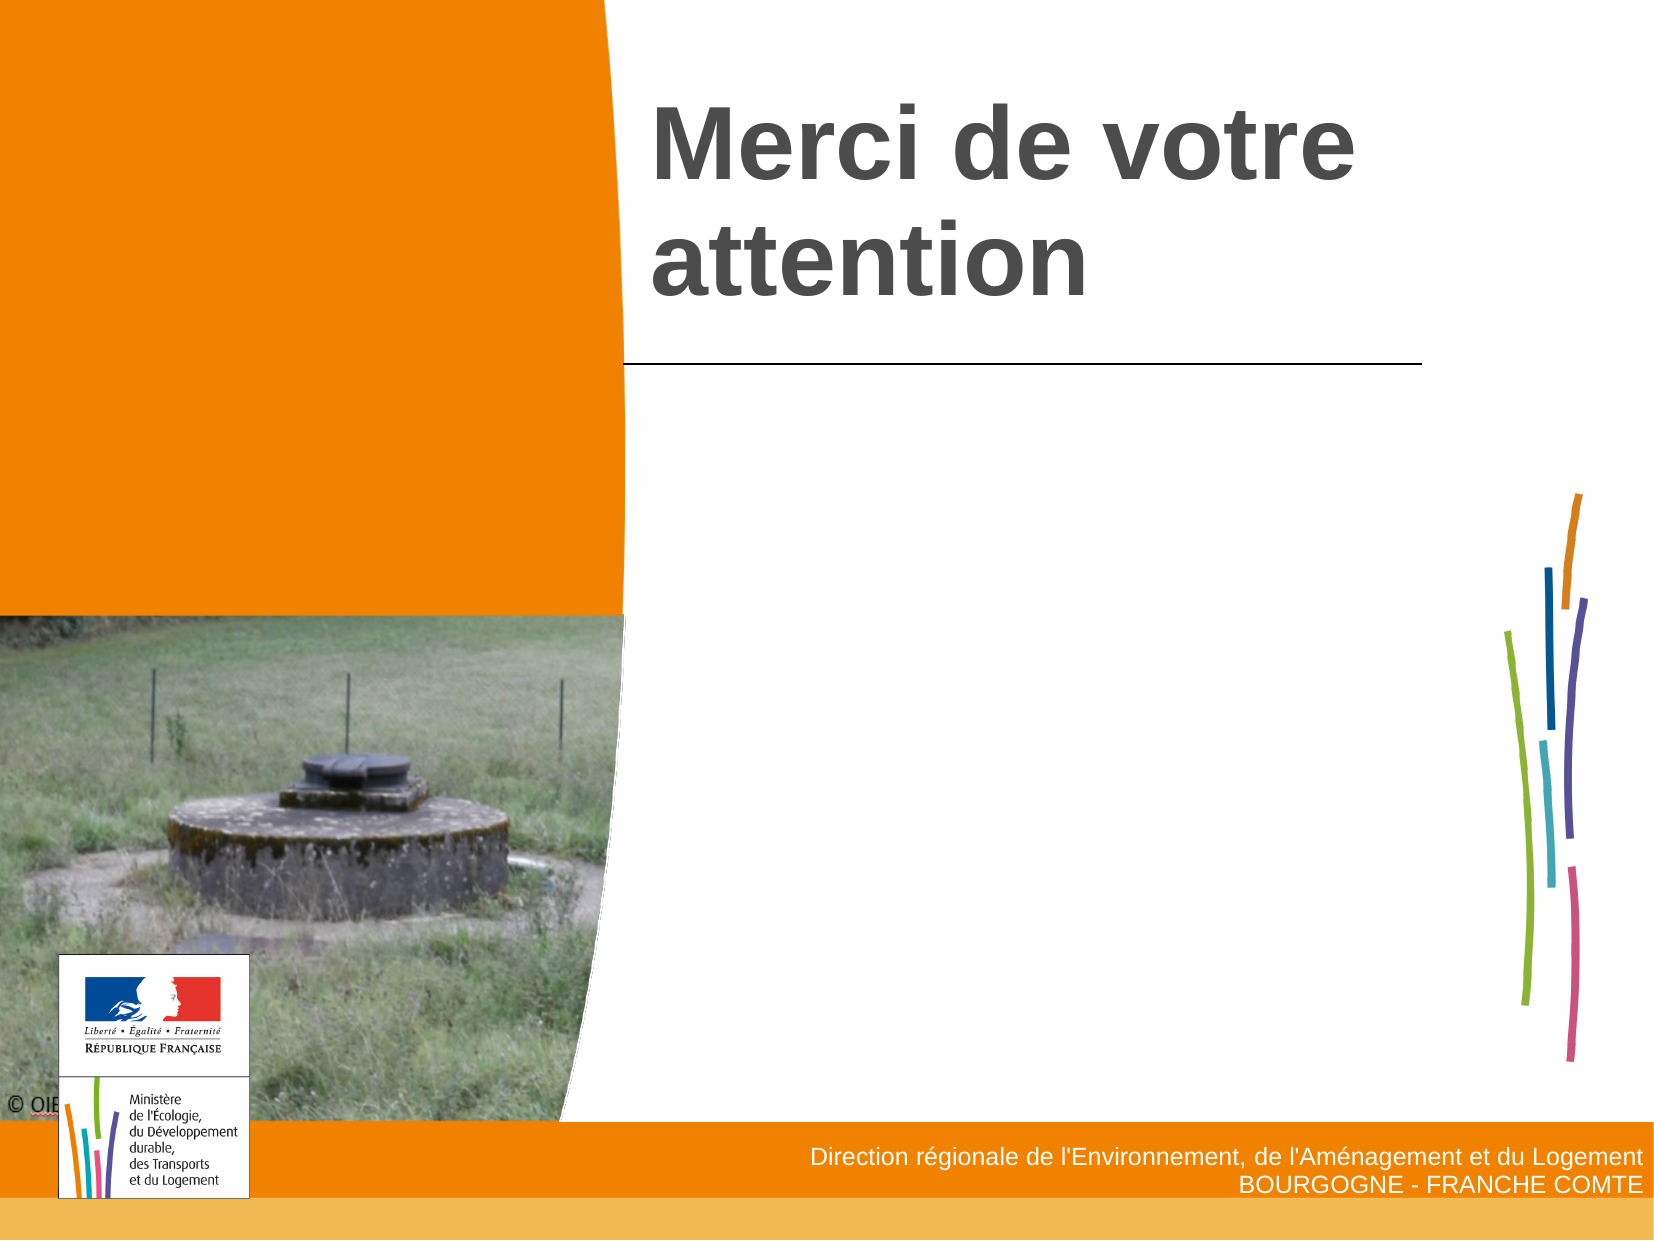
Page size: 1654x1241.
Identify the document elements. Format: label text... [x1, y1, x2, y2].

picture [0, 0, 1654, 1240]
title Merci de votre attention [650, 49, 1607, 354]
